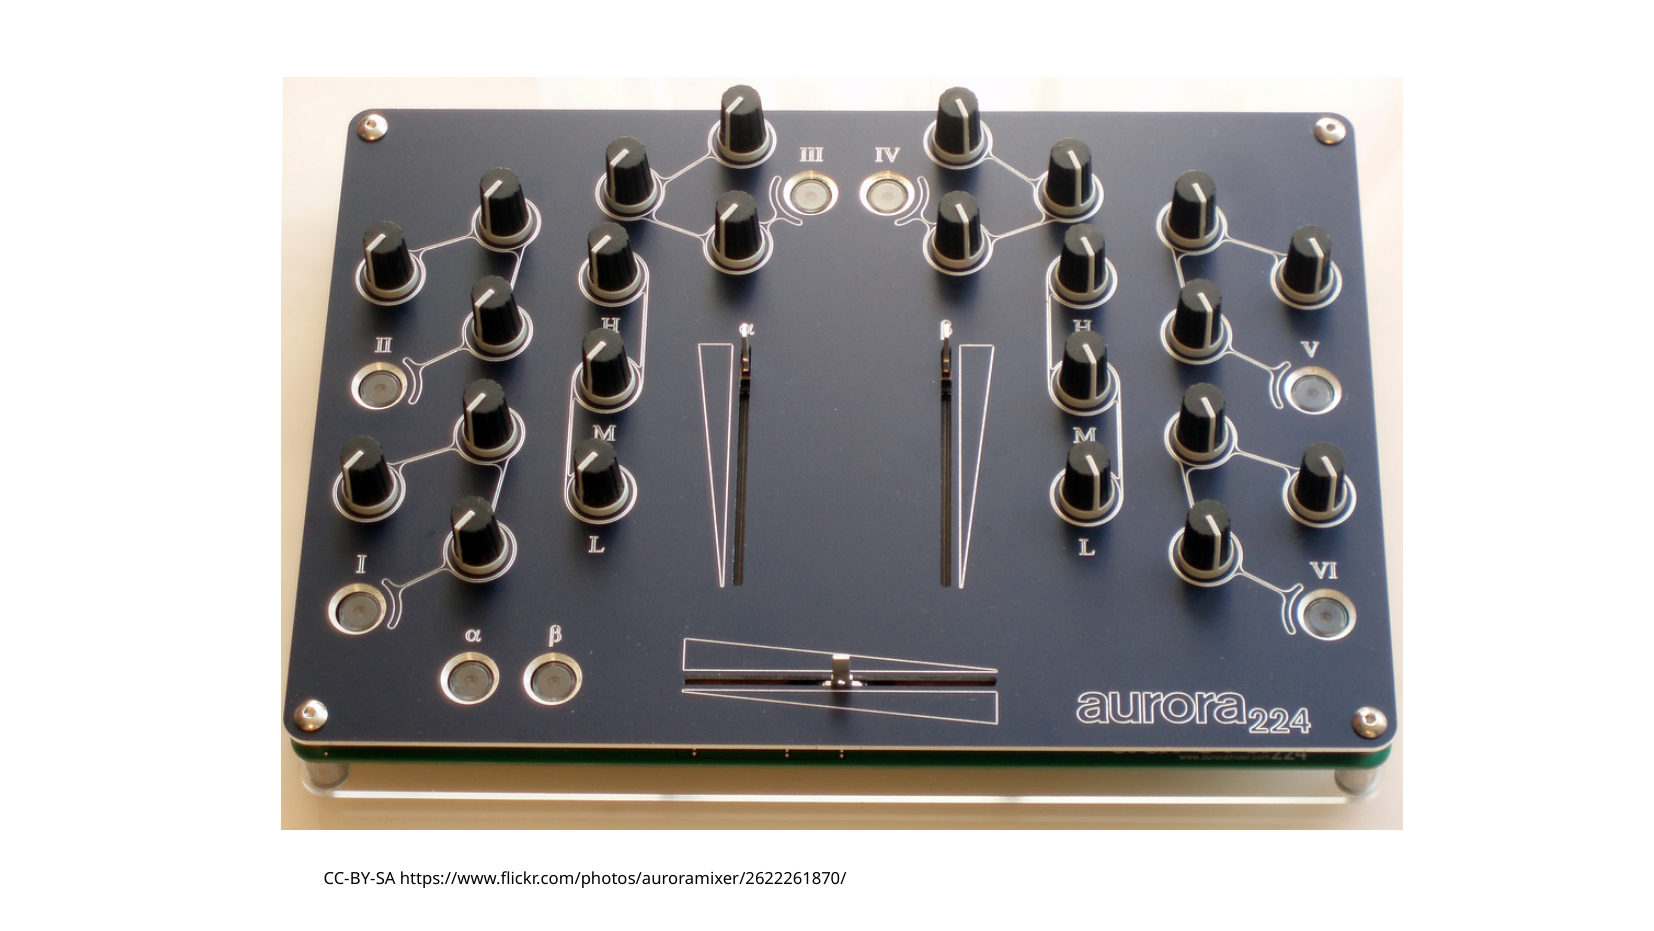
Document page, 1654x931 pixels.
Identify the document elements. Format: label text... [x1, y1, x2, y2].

text_box CC-BY-SA https://www.flickr.com/photos/auroramixer/2622261870/ [339, 859, 850, 894]
picture [281, 77, 1403, 830]
text_box [308, 859, 339, 931]
